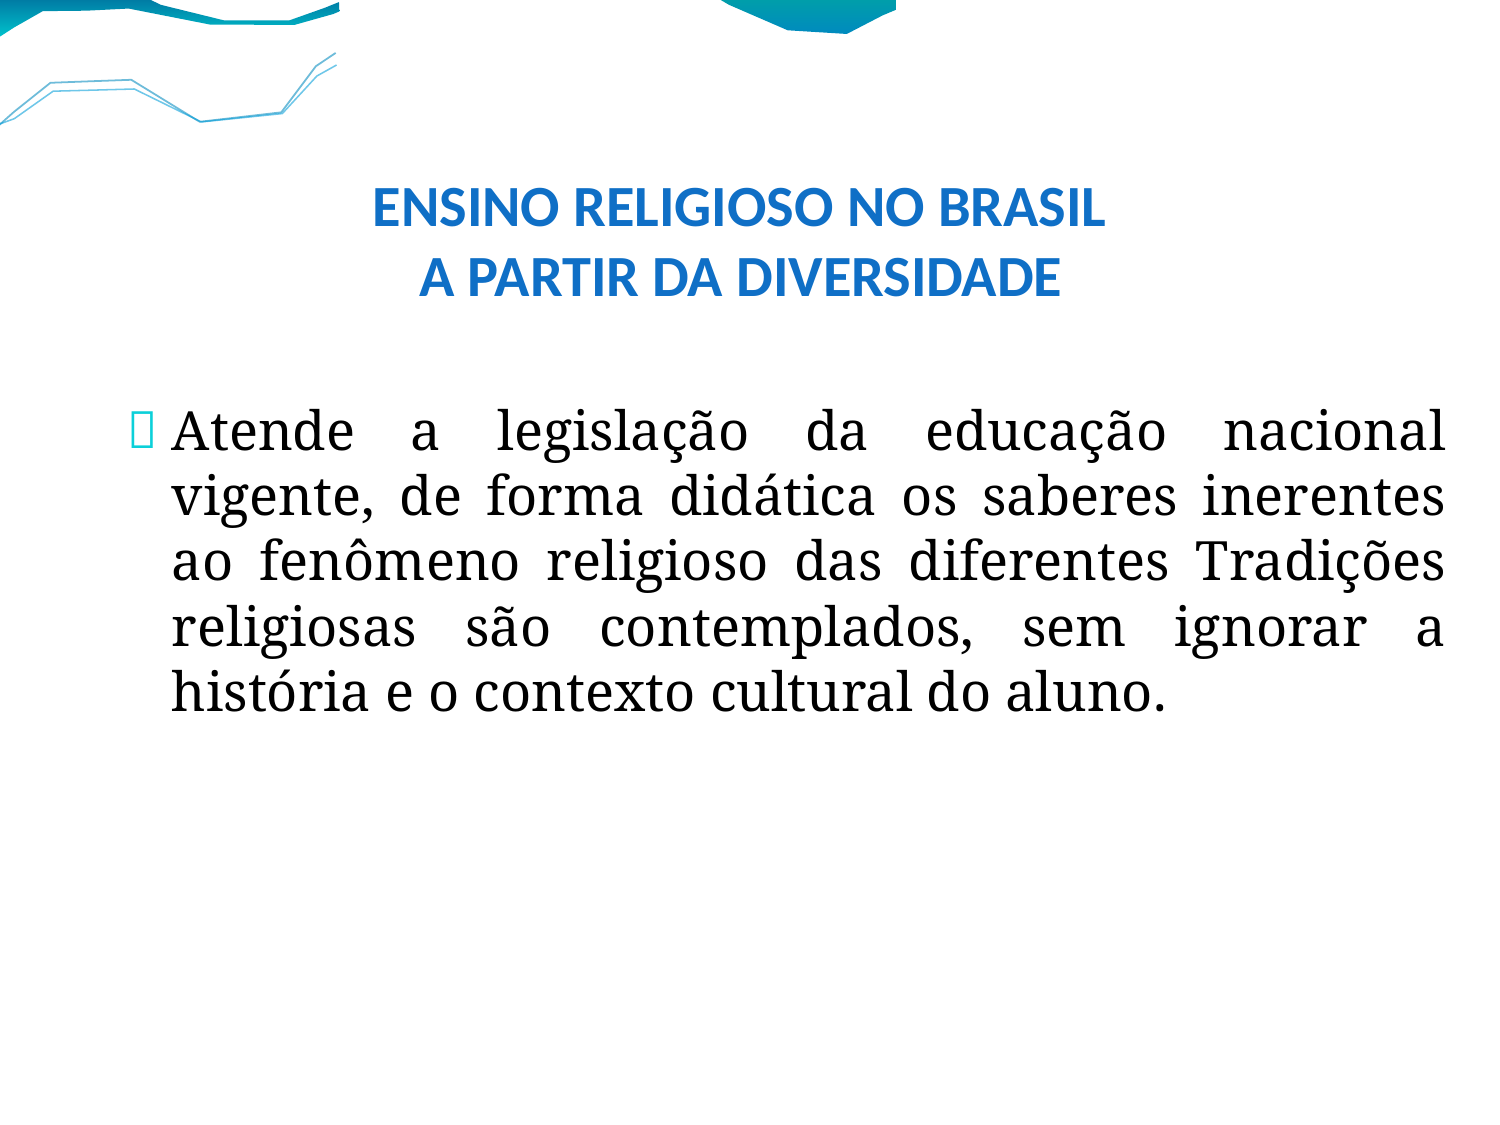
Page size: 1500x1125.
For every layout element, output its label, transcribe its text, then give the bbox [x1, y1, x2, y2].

title ENSINO RELIGIOSO NO BRASIL A PARTIR DA DIVERSIDADE [64, 160, 1415, 254]
list Atende a legislação da educação nacional vigente, de forma didática os saberes inerentes ao fenômeno religioso das diferentes Tradições religiosas são contemplados, sem ignorar a história e o contexto cultural do aluno. [112, 219, 1463, 822]
